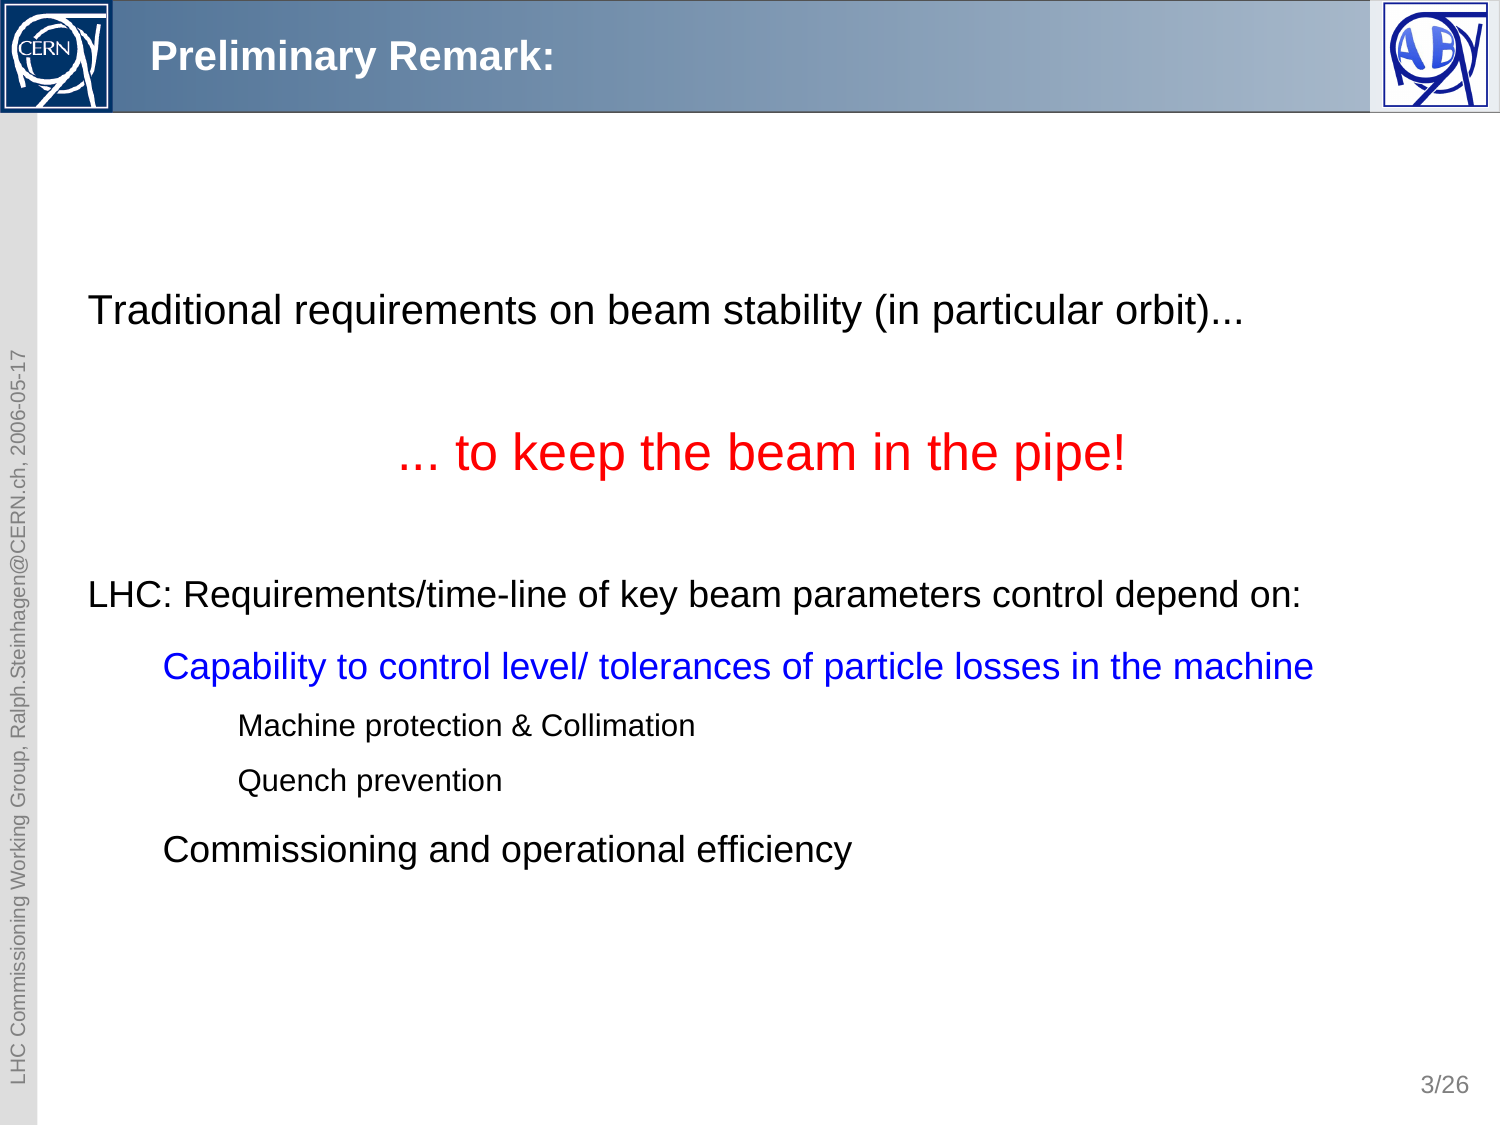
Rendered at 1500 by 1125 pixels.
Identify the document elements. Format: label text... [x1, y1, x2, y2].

picture [0, 0, 113, 113]
picture [1382, 1, 1489, 108]
title Preliminary Remark: [150, 0, 1201, 113]
list Traditional requirements on beam stability (in particular orbit)... ... to keep the beam in the pipe! LHC: Requirements/time-line of key beam parameters control depend on: Capability to control level/ tolerances of particle losses in the machine Machine protection & Collimation Quench prevention Commissioning and operational efficiency [87, 147, 1438, 1093]
